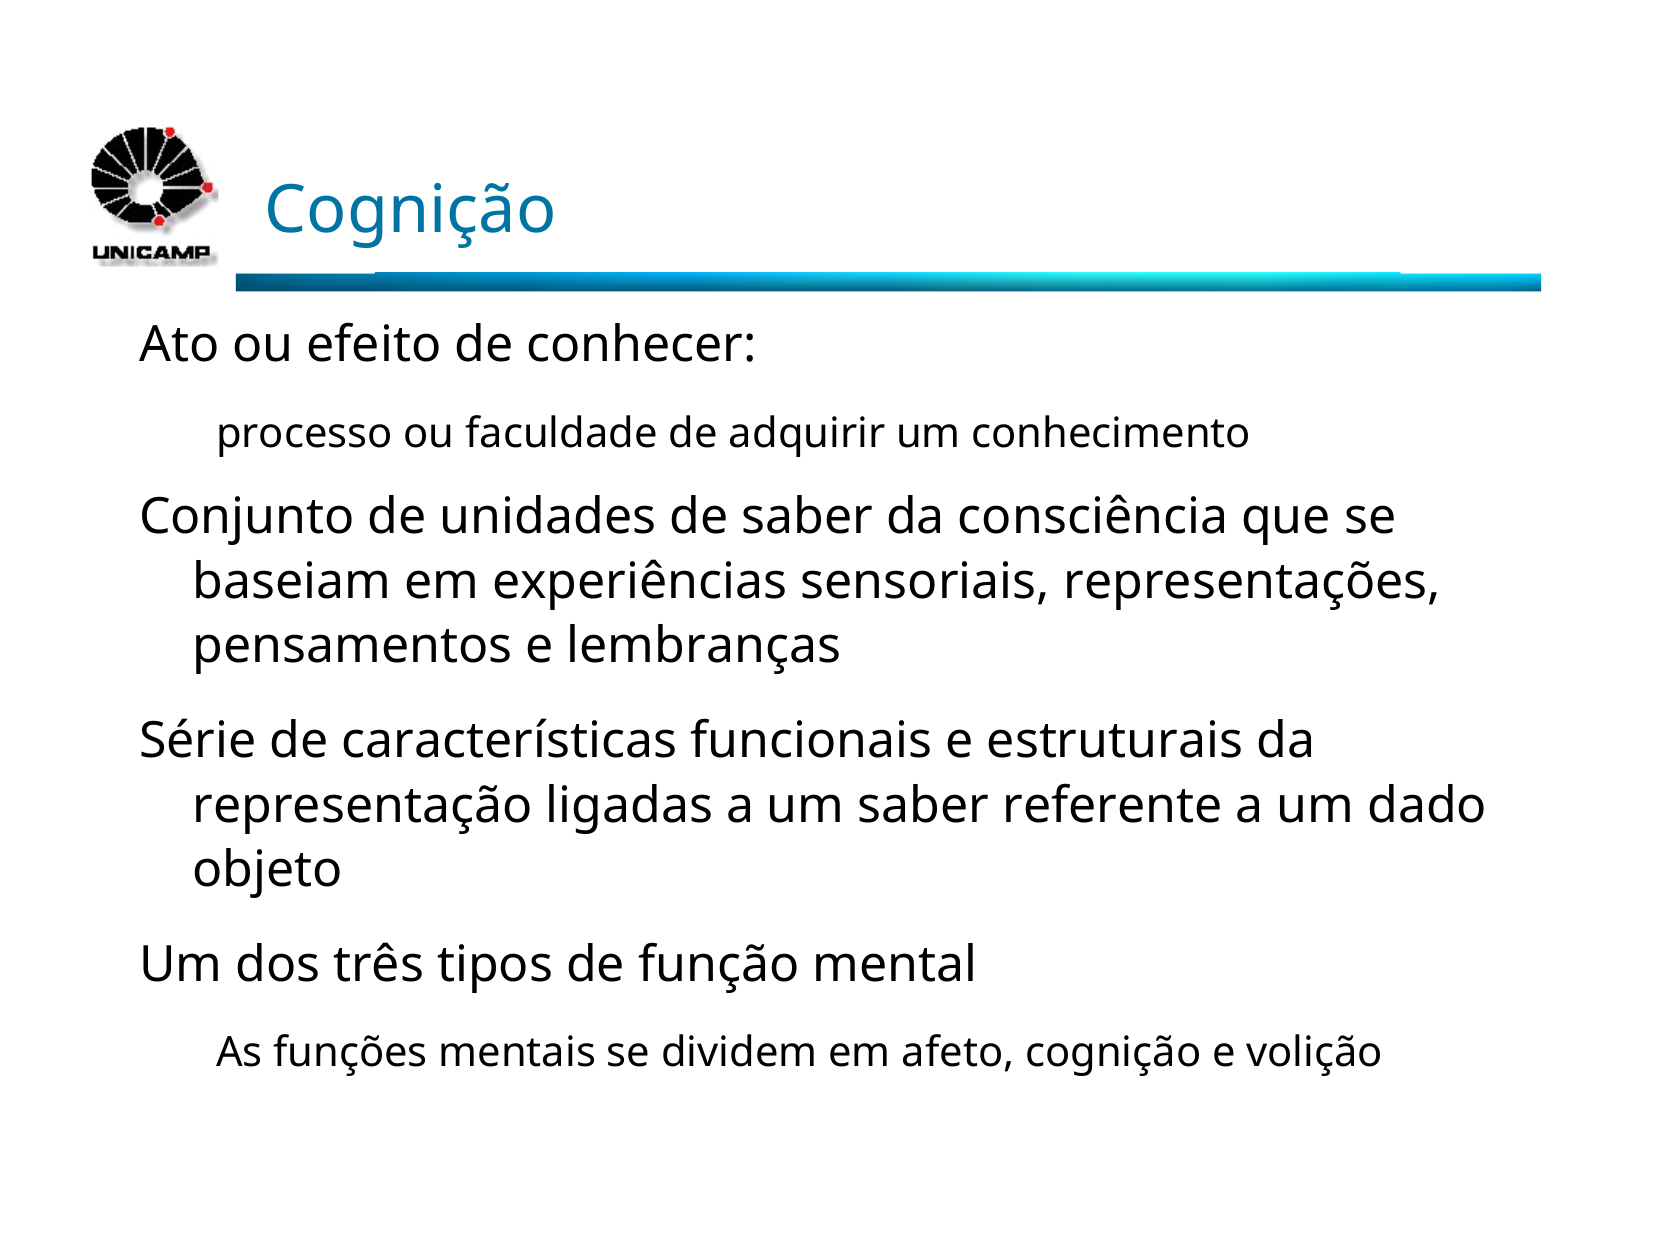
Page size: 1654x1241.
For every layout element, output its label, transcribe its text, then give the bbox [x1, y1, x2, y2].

list Ato ou efeito de conhecer: processo ou faculdade de adquirir um conhecimento Conjunto de unidades de saber da consciência que se baseiam em experiências sensoriais, representações, pensamentos e lembranças Série de características funcionais e estruturais da representação ligadas a um saber referente a um dado objeto Um dos três tipos de função mental As funções mentais se dividem em afeto, cognição e volição [121, 309, 1534, 1182]
title Cognição [264, 35, 1534, 250]
picture [125, 272, 1654, 295]
